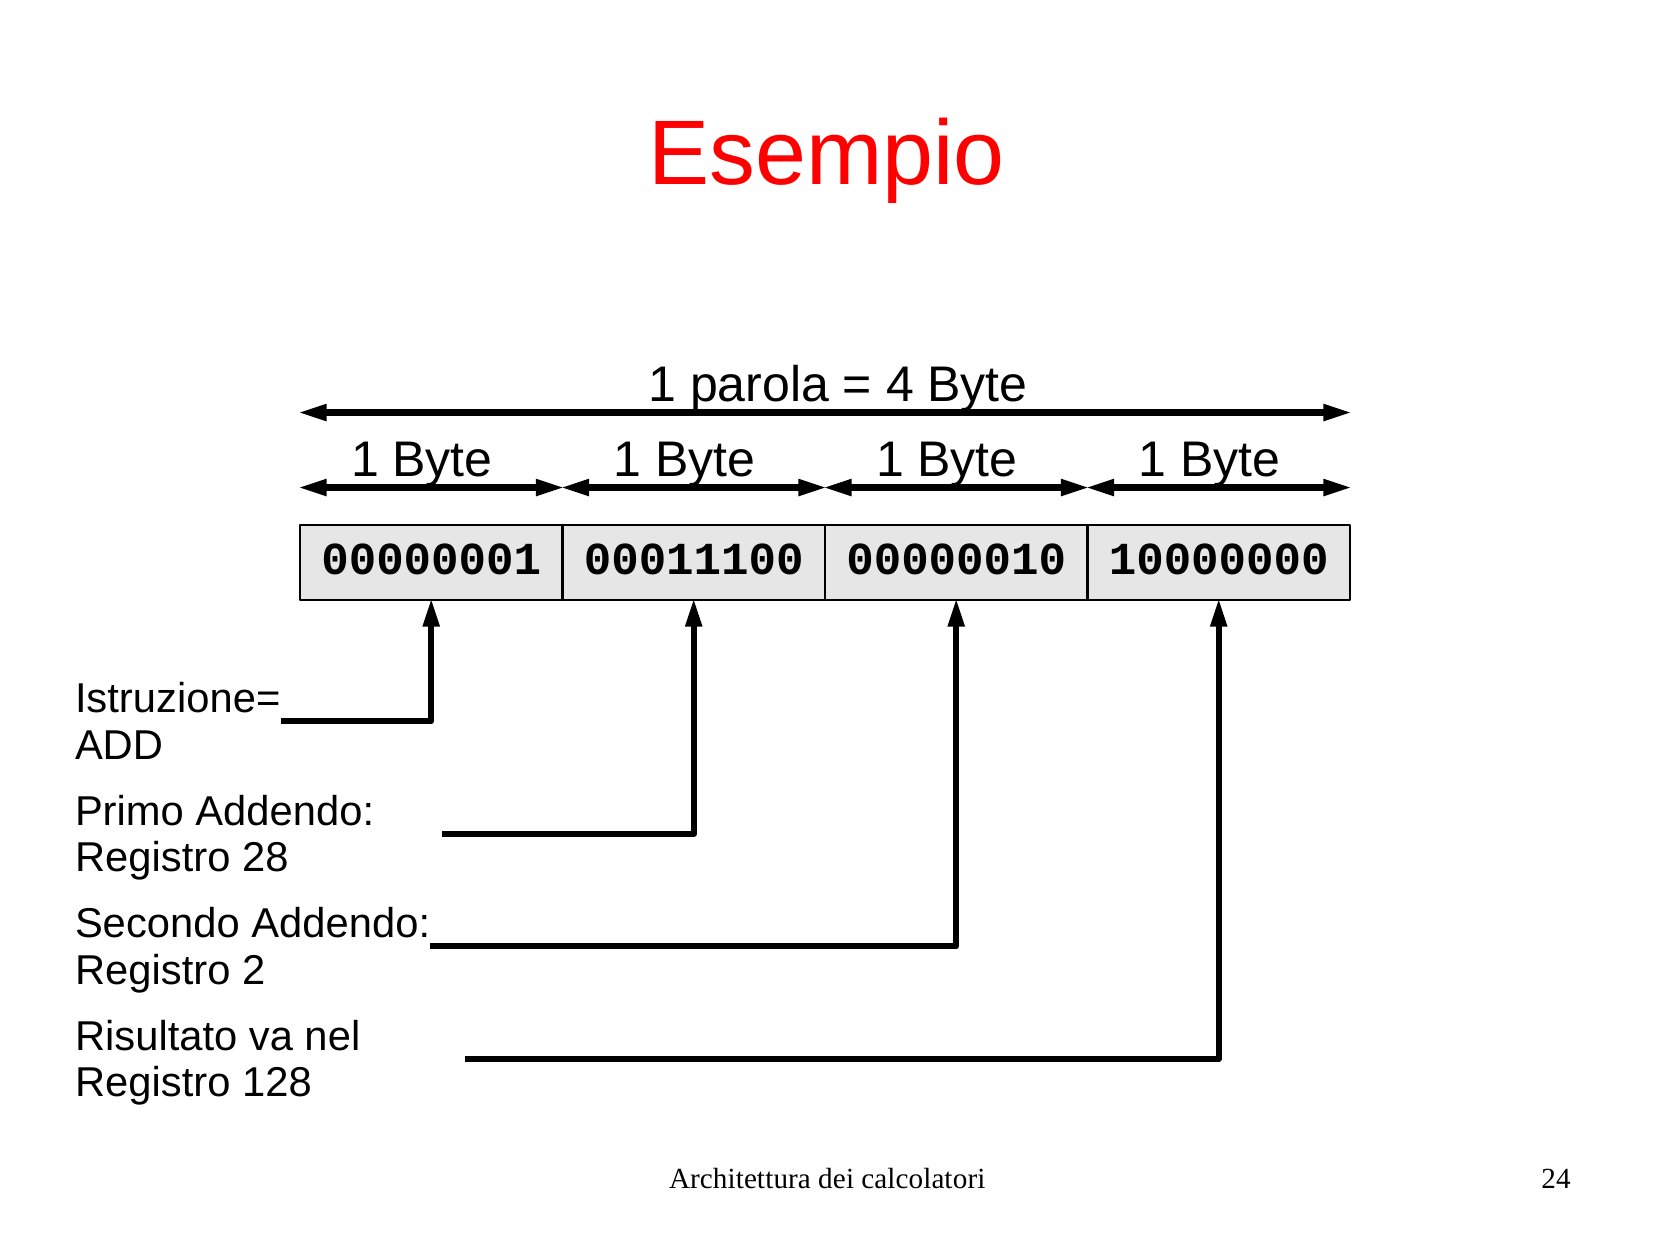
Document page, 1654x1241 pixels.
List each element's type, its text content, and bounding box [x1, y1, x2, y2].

text_box 1 Byte [351, 431, 493, 484]
text_box Istruzione= ADD [75, 675, 281, 770]
text_box 00000001 [300, 525, 562, 601]
text_box 10000000 [1087, 525, 1351, 601]
text_box 1 Byte [876, 431, 1018, 489]
title Esempio [82, 49, 1571, 257]
text_box 1 Byte [1138, 431, 1281, 489]
text_box 00000010 [825, 525, 1087, 601]
text_box Risultato va nel Registro 128 [75, 1012, 466, 1107]
text_box 1 Byte [613, 431, 756, 489]
text_box 00011100 [562, 525, 825, 601]
text_box Primo Addendo: Registro 28 [75, 787, 443, 882]
text_box 1 parola = 4 Byte [648, 356, 1029, 414]
text_box Secondo Addendo: Registro 2 [75, 900, 431, 995]
